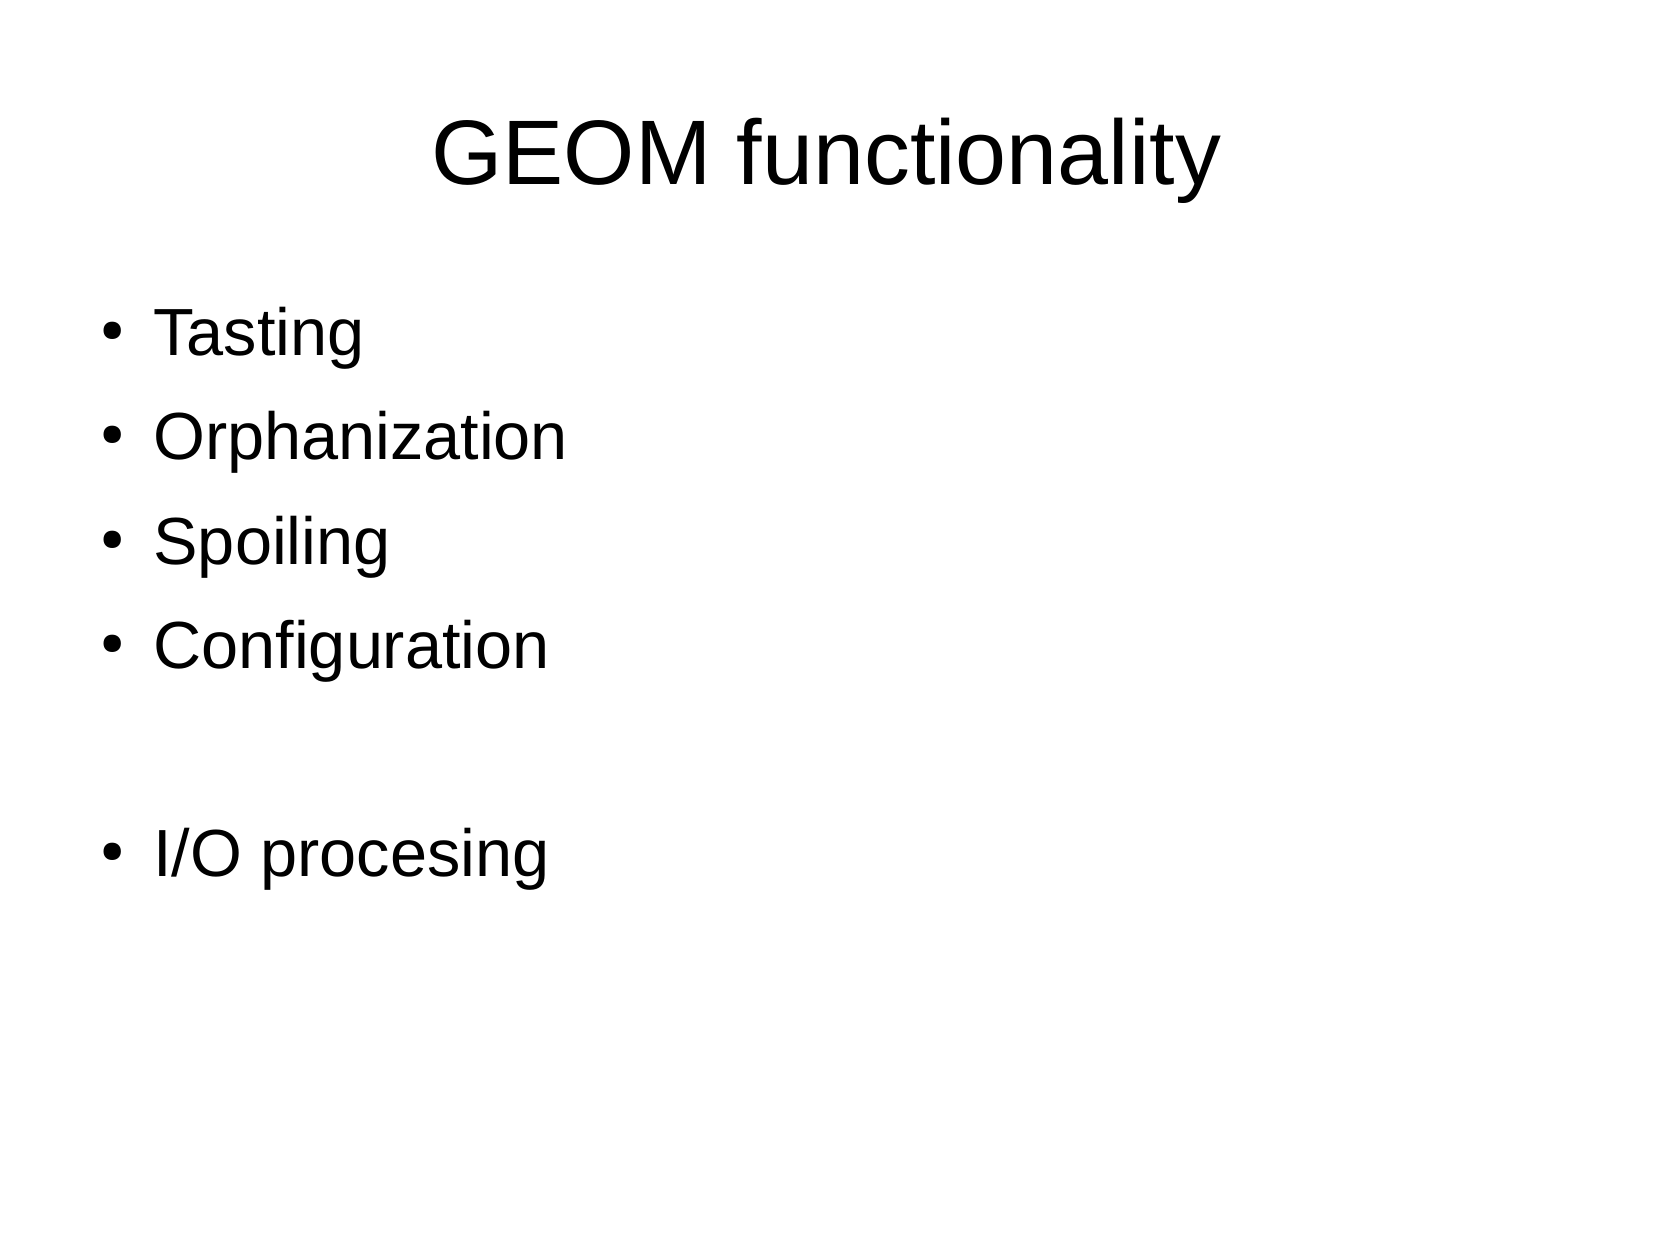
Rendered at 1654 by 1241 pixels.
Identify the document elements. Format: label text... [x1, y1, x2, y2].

list Tasting Orphanization Spoiling Configuration I/O procesing [82, 295, 1571, 1182]
title GEOM functionality [82, 49, 1571, 257]
